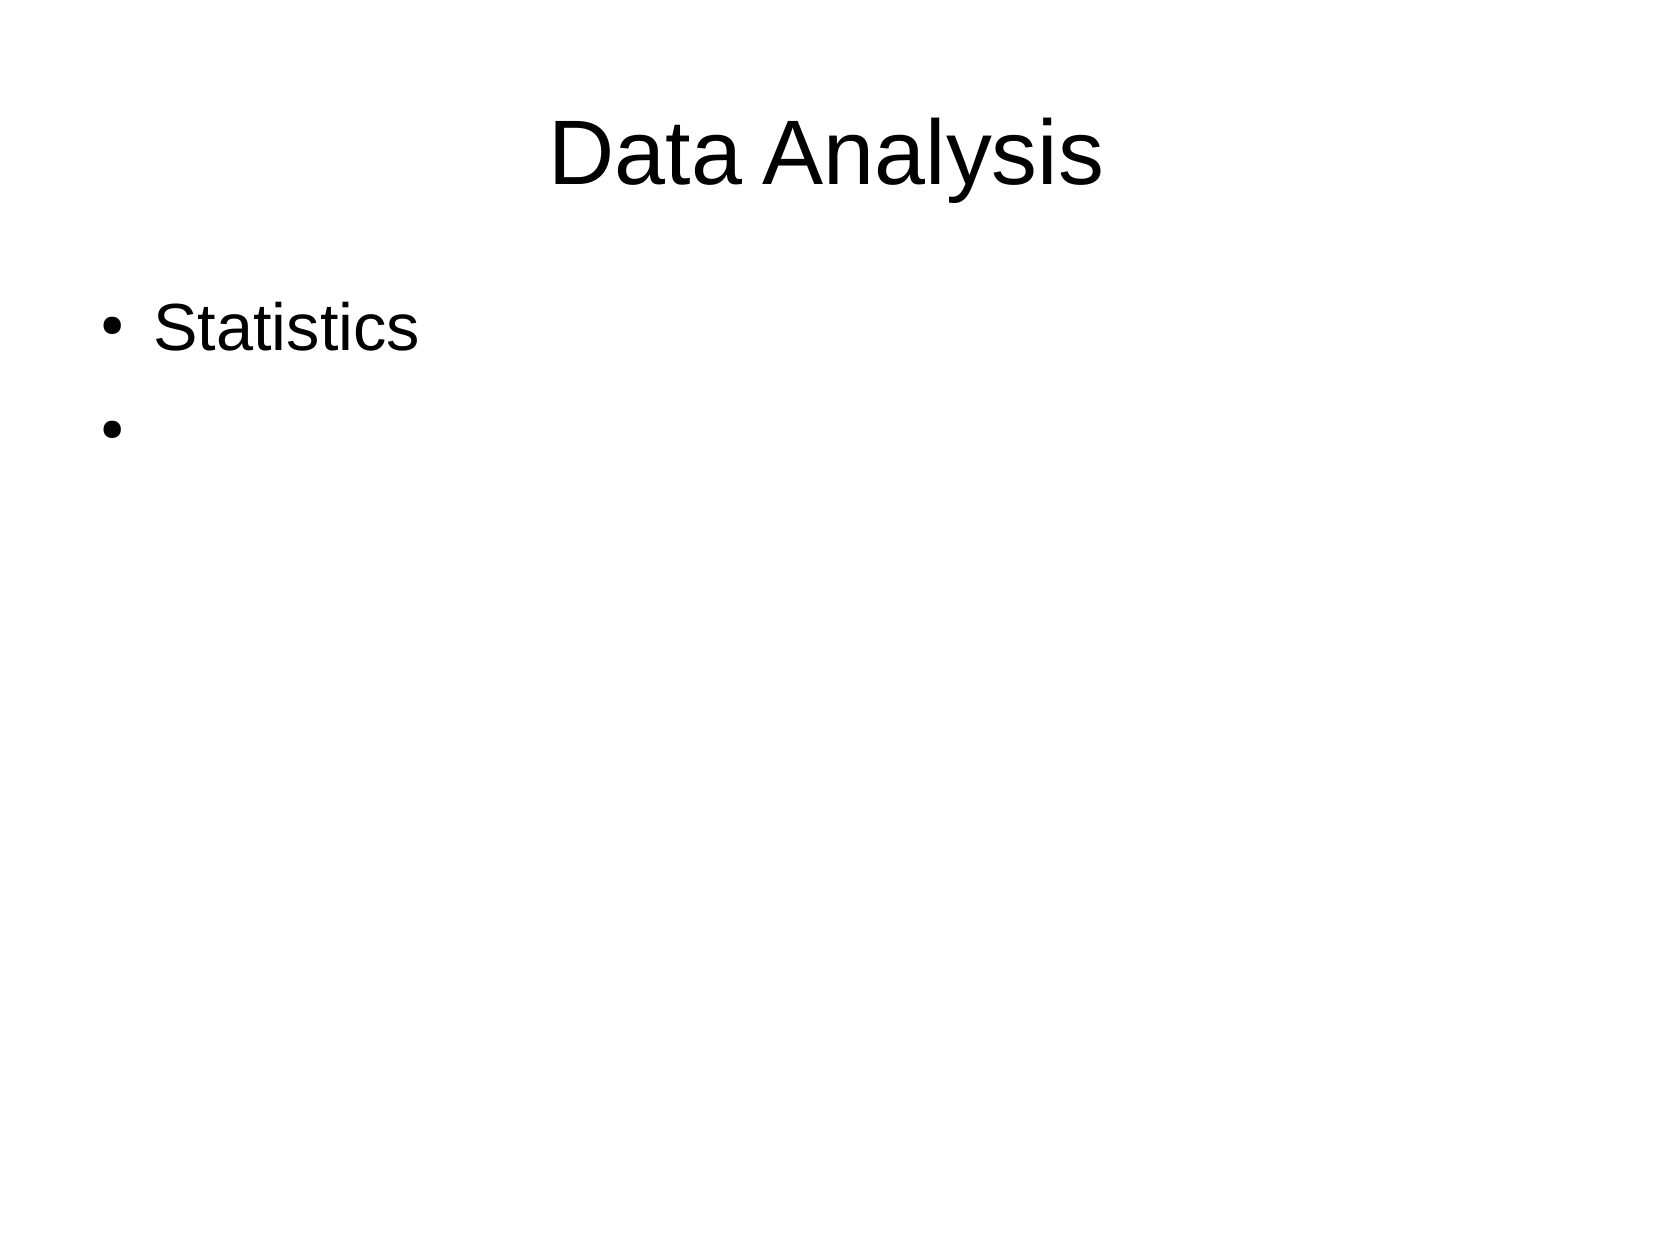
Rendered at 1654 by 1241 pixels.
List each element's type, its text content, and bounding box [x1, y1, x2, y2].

list Statistics [82, 290, 1571, 1109]
title Data Analysis [82, 49, 1571, 257]
